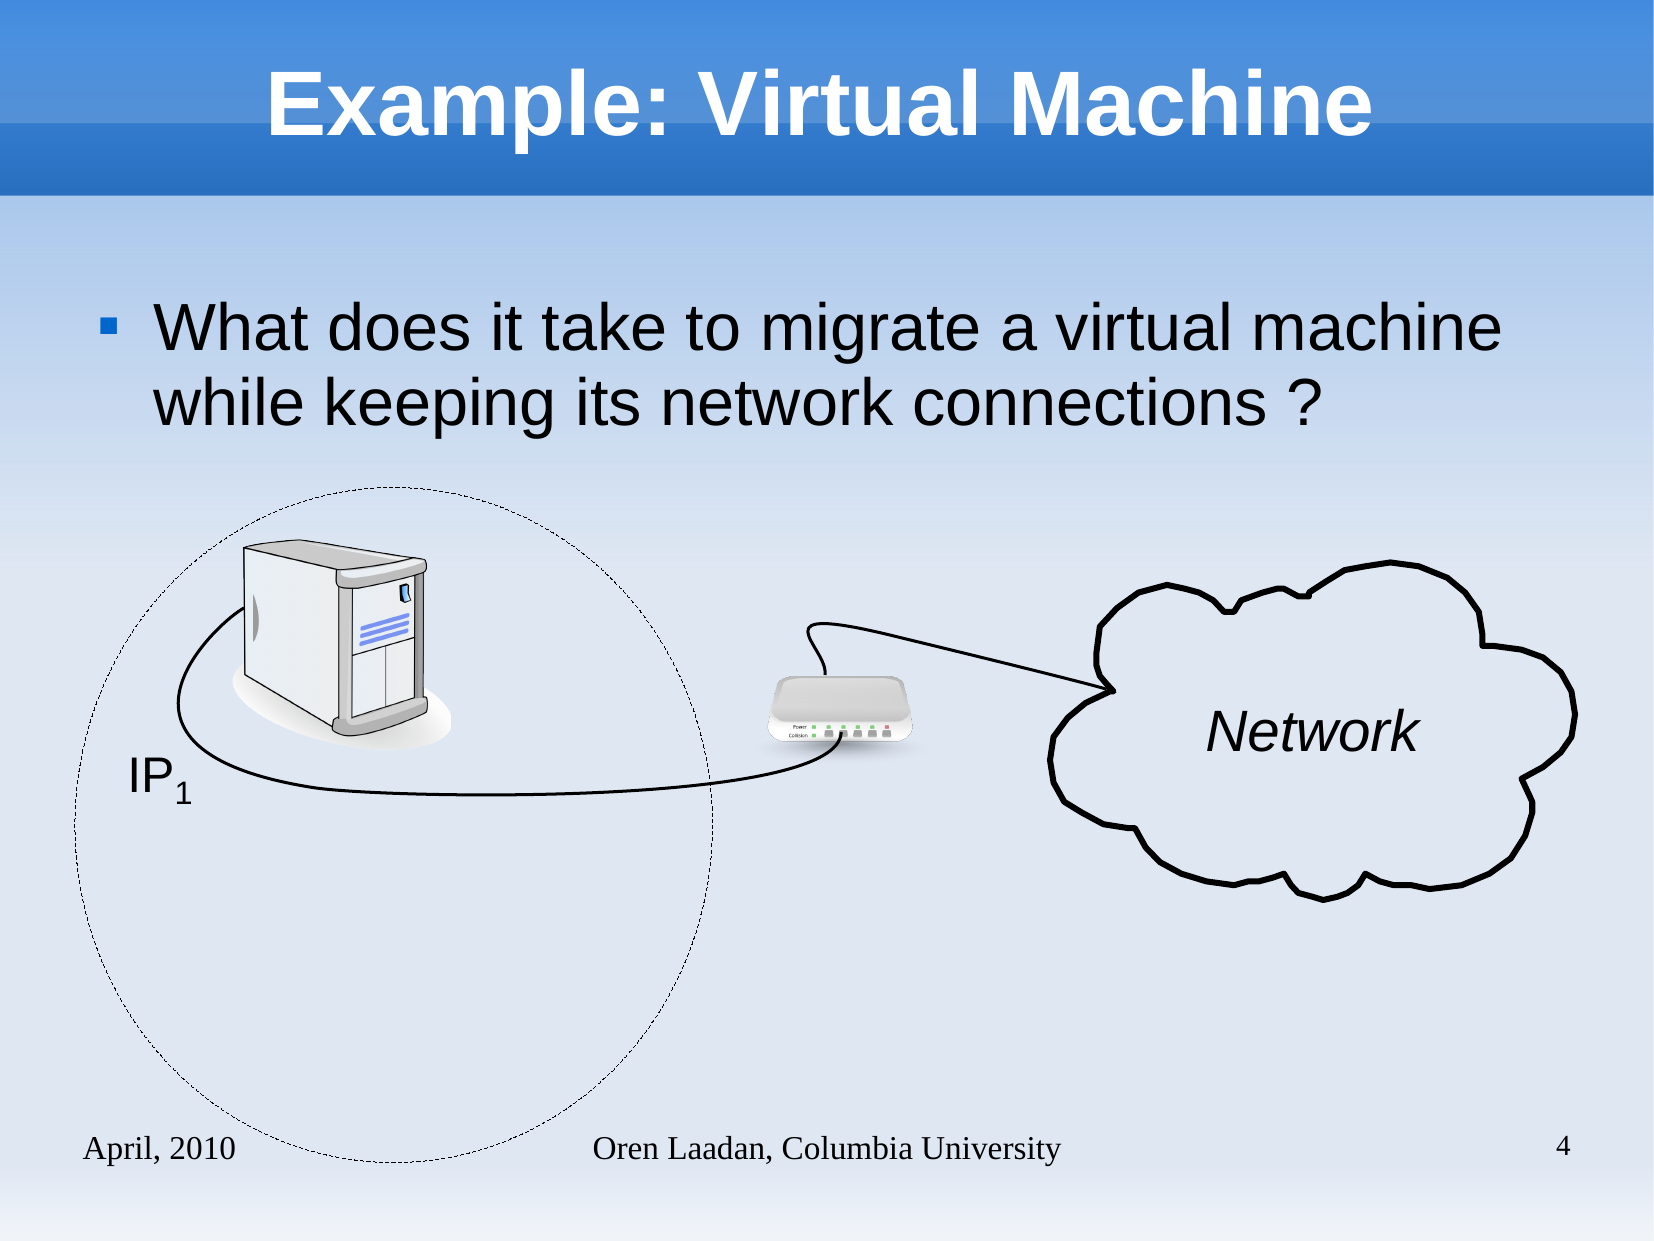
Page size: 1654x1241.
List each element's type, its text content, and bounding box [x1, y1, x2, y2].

list What does it take to migrate a virtual machine while keeping its network connections ? [82, 290, 1571, 1094]
text_box Network [1050, 562, 1576, 901]
text_box IP1 [112, 739, 208, 820]
title Example: Virtual Machine [76, 7, 1565, 200]
picture [0, 0, 1654, 1241]
